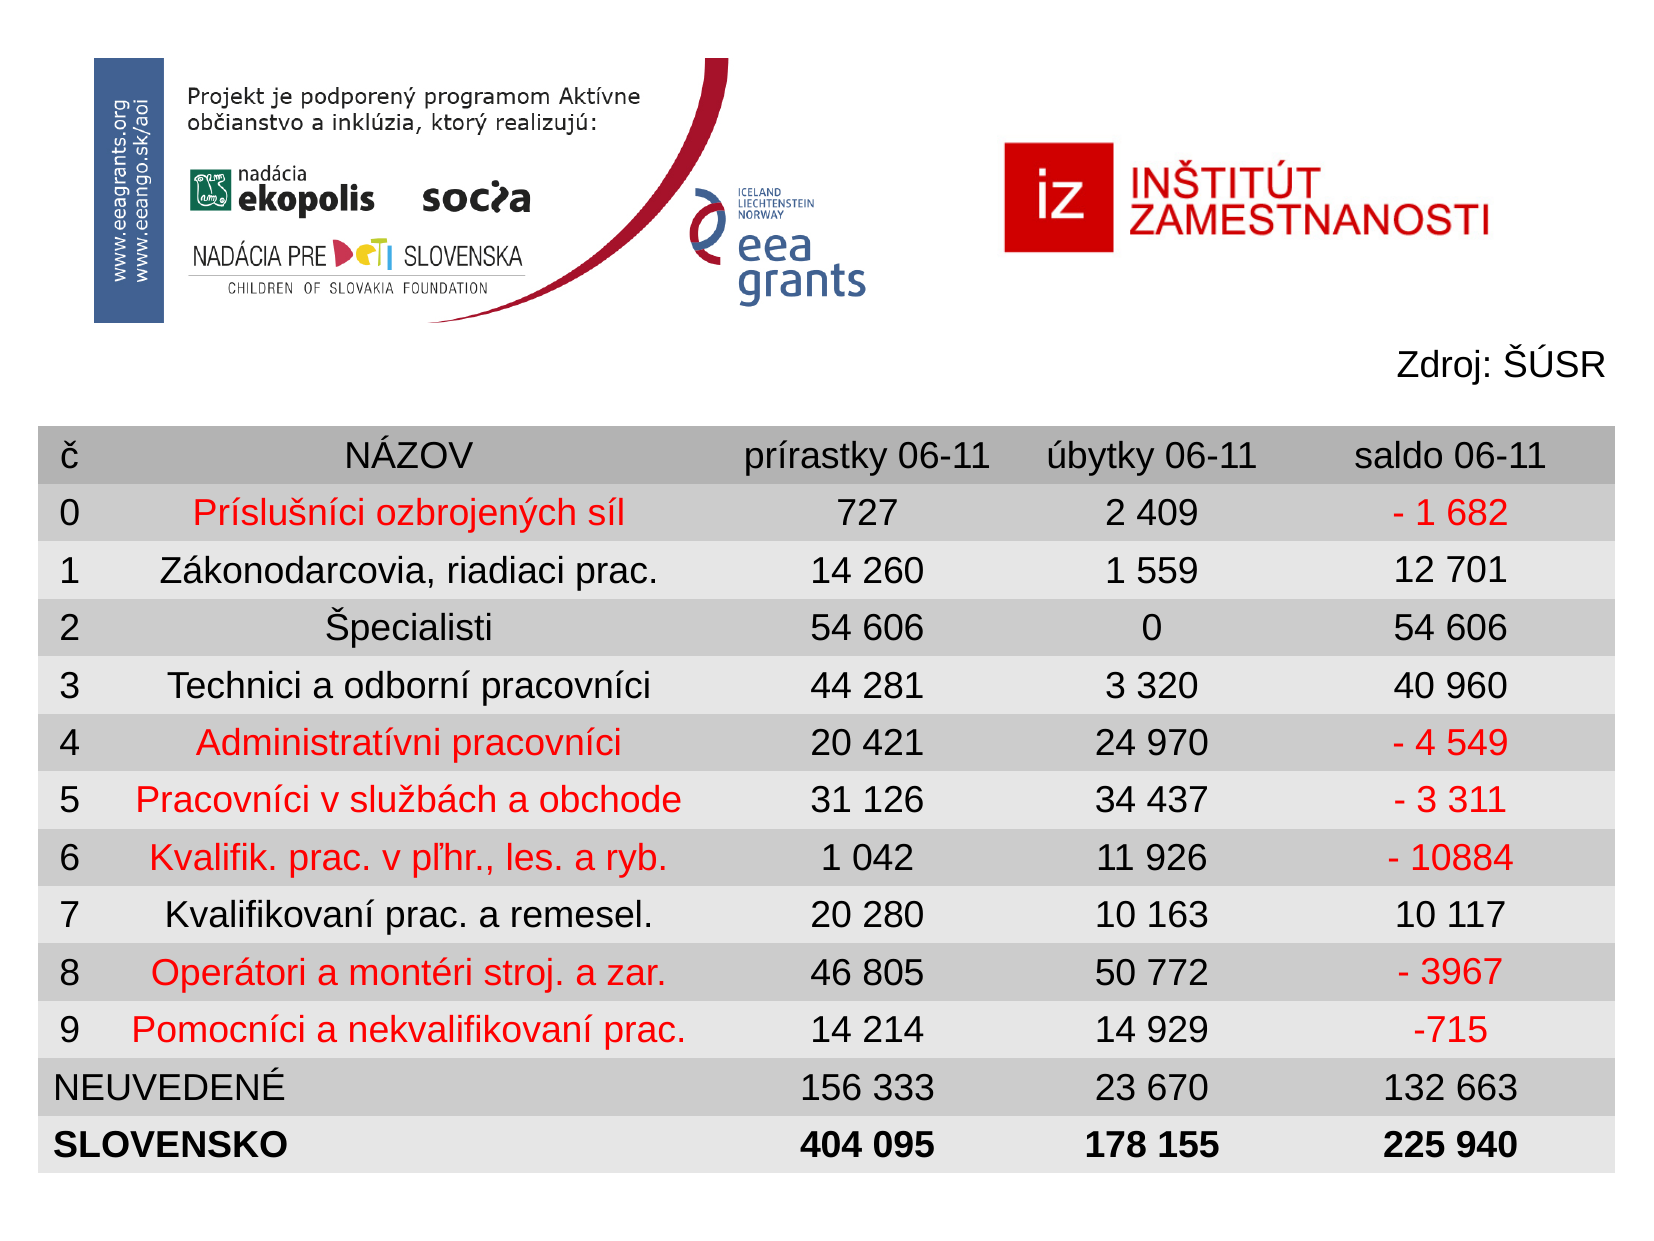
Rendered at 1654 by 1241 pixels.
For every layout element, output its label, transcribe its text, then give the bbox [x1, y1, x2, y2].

table_cell 50 772 [1018, 943, 1286, 1001]
table_cell 14 214 [717, 1001, 1018, 1058]
table_cell - 3 311 [1286, 771, 1615, 829]
table_cell SLOVENSKO [38, 1116, 717, 1173]
table_header prírastky 06-11 [717, 426, 1018, 484]
table_cell - 4 549 [1286, 714, 1615, 771]
table_cell 3 320 [1018, 656, 1286, 714]
table_cell 9 [38, 1001, 101, 1058]
table_cell - 3967 [1286, 943, 1615, 1001]
table_cell - 1 682 [1286, 484, 1615, 541]
table_cell 404 095 [717, 1116, 1018, 1173]
table_cell Pomocníci a nekvalifikovaní prac. [101, 1001, 717, 1058]
table_cell 31 126 [717, 771, 1018, 829]
table_header NÁZOV [101, 426, 717, 484]
table_cell Zákonodarcovia, riadiaci prac. [101, 541, 717, 599]
table_cell 44 281 [717, 656, 1018, 714]
table_cell Kvalifikovaní prac. a remesel. [101, 886, 717, 943]
text_box Zdroj: ŠÚSR [1381, 336, 1642, 394]
table_cell 34 437 [1018, 771, 1286, 829]
table_cell 14 929 [1018, 1001, 1286, 1058]
table_cell 24 970 [1018, 714, 1286, 771]
table_cell 132 663 [1286, 1058, 1615, 1116]
table_header saldo 06-11 [1286, 426, 1615, 484]
table_cell 8 [38, 943, 101, 1001]
table_cell 5 [38, 771, 101, 829]
table_cell 3 [38, 656, 101, 714]
table_cell - 10884 [1286, 829, 1615, 886]
table_cell 2 409 [1018, 484, 1286, 541]
table_cell 2 [38, 599, 101, 656]
table_cell Príslušníci ozbrojených síl [101, 484, 717, 541]
table_cell 54 606 [717, 599, 1018, 656]
table_cell 12 701 [1286, 541, 1615, 599]
table_cell 6 [38, 829, 101, 886]
table_cell 20 280 [717, 886, 1018, 943]
table_cell Špecialisti [101, 599, 717, 656]
table_cell 4 [38, 714, 101, 771]
table_cell 54 606 [1286, 599, 1615, 656]
table_cell 10 117 [1286, 886, 1615, 943]
table_cell 11 926 [1018, 829, 1286, 886]
table_cell Administratívni pracovníci [101, 714, 717, 771]
table_cell 7 [38, 886, 101, 943]
table_cell Pracovníci v službách a obchode [101, 771, 717, 829]
table_cell 0 [1018, 599, 1286, 656]
picture [94, 58, 887, 324]
table_cell 1 042 [717, 829, 1018, 886]
table_cell 23 670 [1018, 1058, 1286, 1116]
table_cell Kvalifik. prac. v pľhr., les. a ryb. [101, 829, 717, 886]
table_header č [38, 426, 101, 484]
table_header úbytky 06-11 [1018, 426, 1286, 484]
table_cell 225 940 [1286, 1116, 1615, 1173]
picture [944, 47, 1548, 343]
table_cell -715 [1286, 1001, 1615, 1058]
table_cell 178 155 [1018, 1116, 1286, 1173]
table_cell 727 [717, 484, 1018, 541]
table_cell Operátori a montéri stroj. a zar. [101, 943, 717, 1001]
table_cell 10 163 [1018, 886, 1286, 943]
table_cell 46 805 [717, 943, 1018, 1001]
table_cell 0 [38, 484, 101, 541]
table_cell 14 260 [717, 541, 1018, 599]
table_cell Technici a odborní pracovníci [101, 656, 717, 714]
table_cell NEUVEDENÉ [38, 1058, 717, 1116]
table_cell 1 559 [1018, 541, 1286, 599]
table_cell 40 960 [1286, 656, 1615, 714]
table_cell 1 [38, 541, 101, 599]
table_cell 20 421 [717, 714, 1018, 771]
table_cell 156 333 [717, 1058, 1018, 1116]
